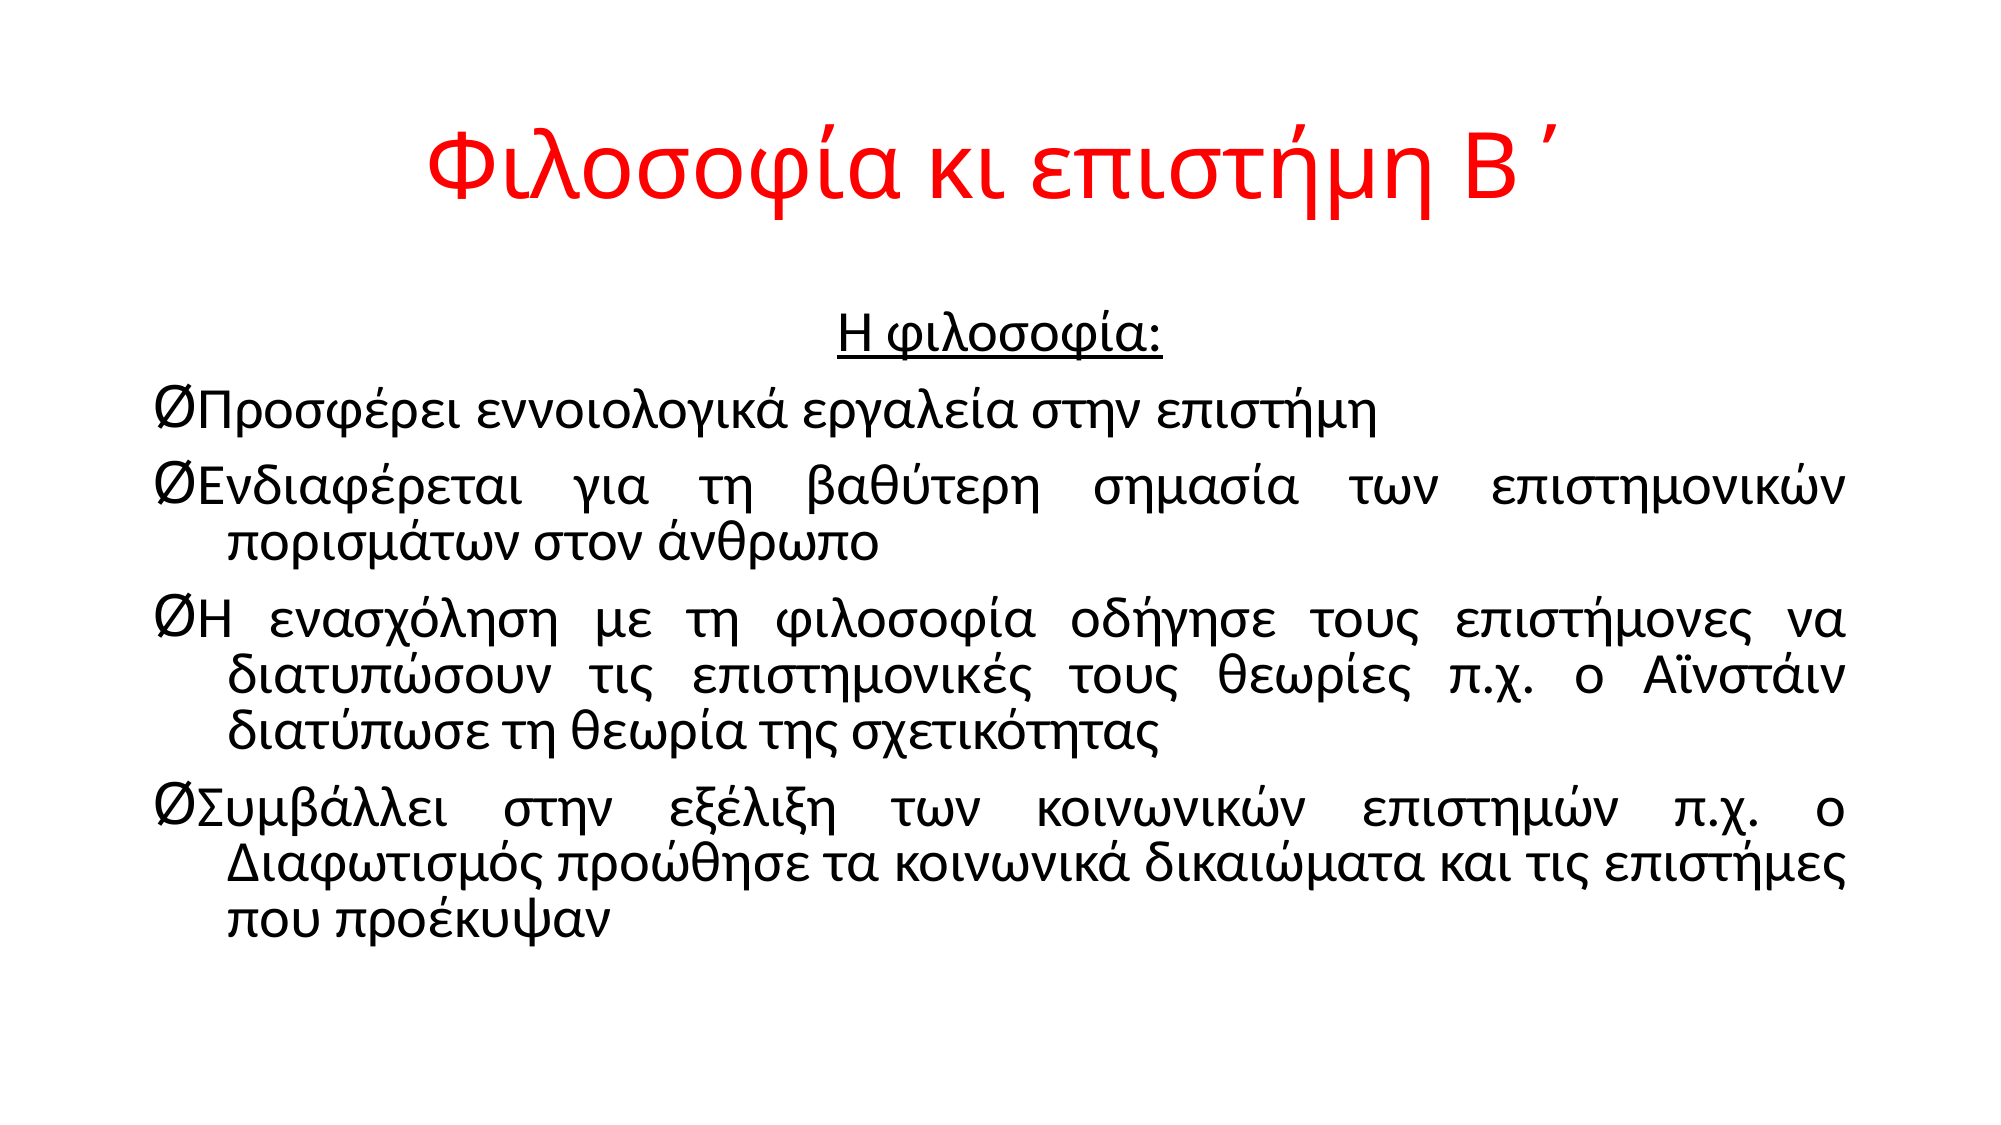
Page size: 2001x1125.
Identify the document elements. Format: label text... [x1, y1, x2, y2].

list Η φιλοσοφία: Προσφέρει εννοιολογικά εργαλεία στην επιστήμη Ενδιαφέρεται για τη βαθύτερη σημασία των επιστημονικών πορισμάτων στον άνθρωπο Η ενασχόληση με τη φιλοσοφία οδήγησε τους επιστήμονες να διατυπώσουν τις επιστημονικές τους θεωρίες π.χ. ο Αϊνστάιν διατύπωσε τη θεωρία της σχετικότητας Συμβάλλει στην εξέλιξη των κοινωνικών επιστημών π.χ. ο Διαφωτισμός προώθησε τα κοινωνικά δικαιώματα και τις επιστήμες που προέκυψαν [137, 299, 1863, 1014]
title Φιλοσοφία κι επιστήμη Β΄ [137, 59, 1863, 278]
